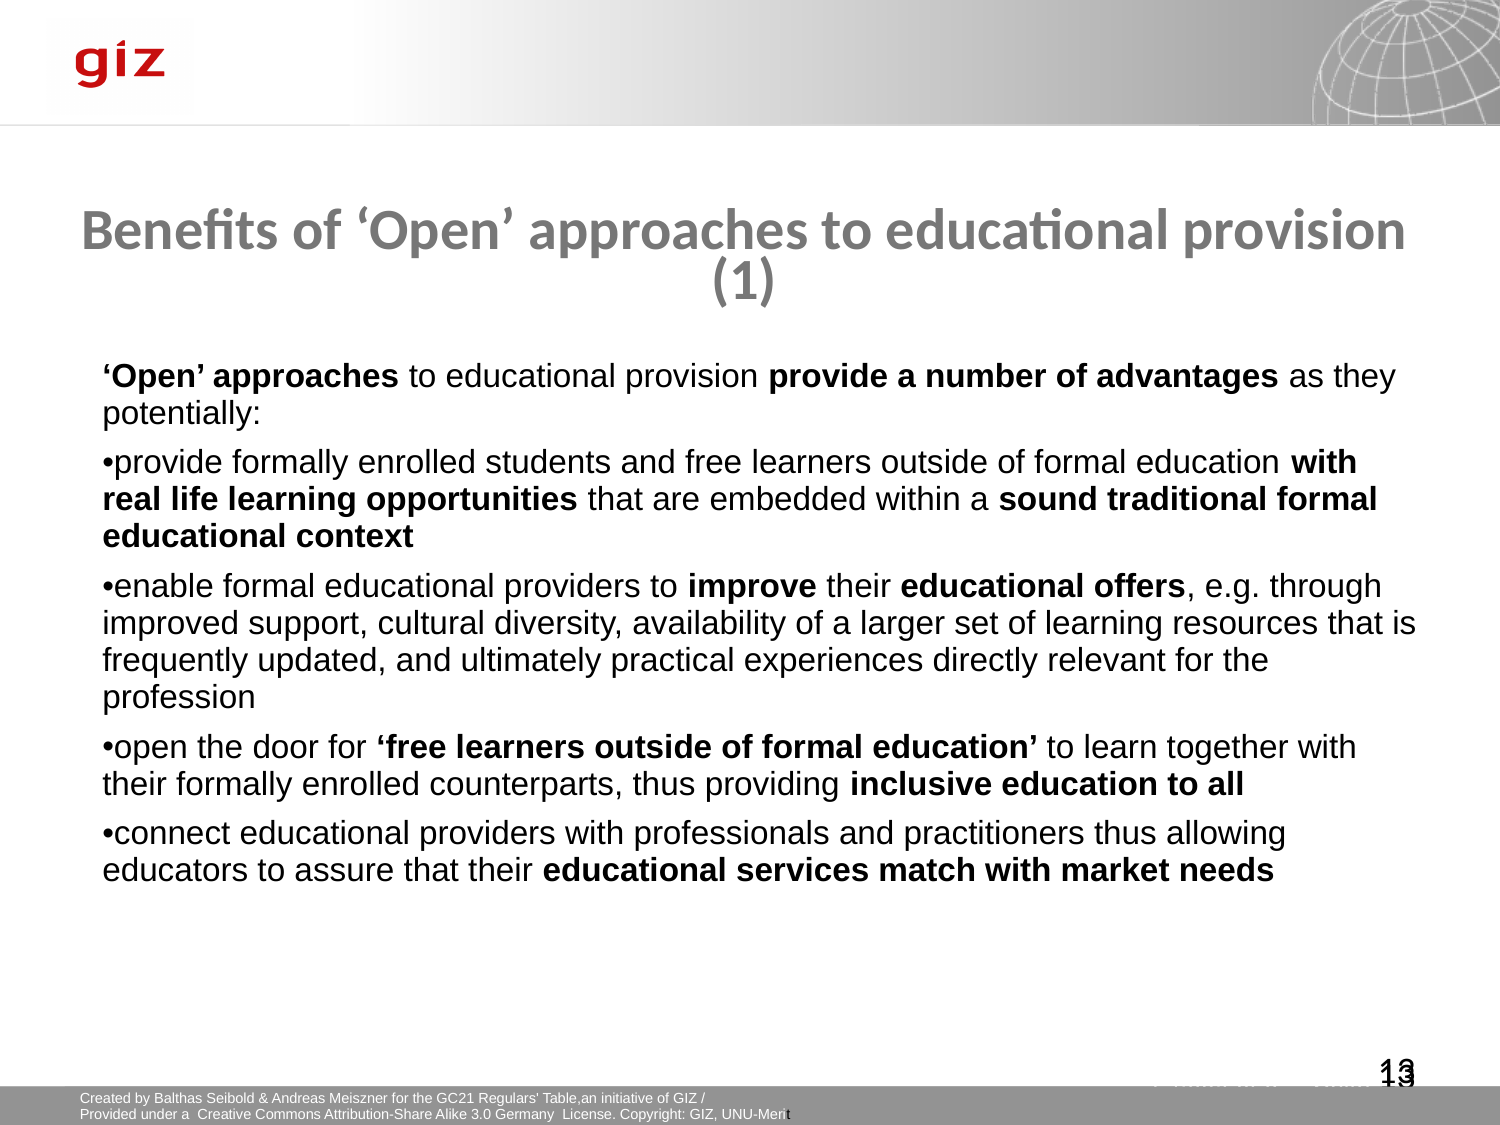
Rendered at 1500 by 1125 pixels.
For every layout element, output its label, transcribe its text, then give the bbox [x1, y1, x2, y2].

text_box Benefits of ‘Open’ approaches to educational provision (1) [53, 195, 1436, 303]
text_box ‘Open’ approaches to educational provision provide a number of advantages as they potentially: provide formally enrolled students and free learners outside of formal education with real life learning opportunities that are embedded within a sound traditional formal educational context enable formal educational providers to improve their educational offers, e.g. through improved support, cultural diversity, availability of a larger set of learning resources that is frequently updated, and ultimately practical experiences directly relevant for the profession open the door for ‘free learners outside of formal education’ to learn together with their formally enrolled counterparts, thus providing inclusive education to all connect educational providers with professionals and practitioners thus allowing educators to assure that their educational services match with market needs [87, 349, 1435, 942]
